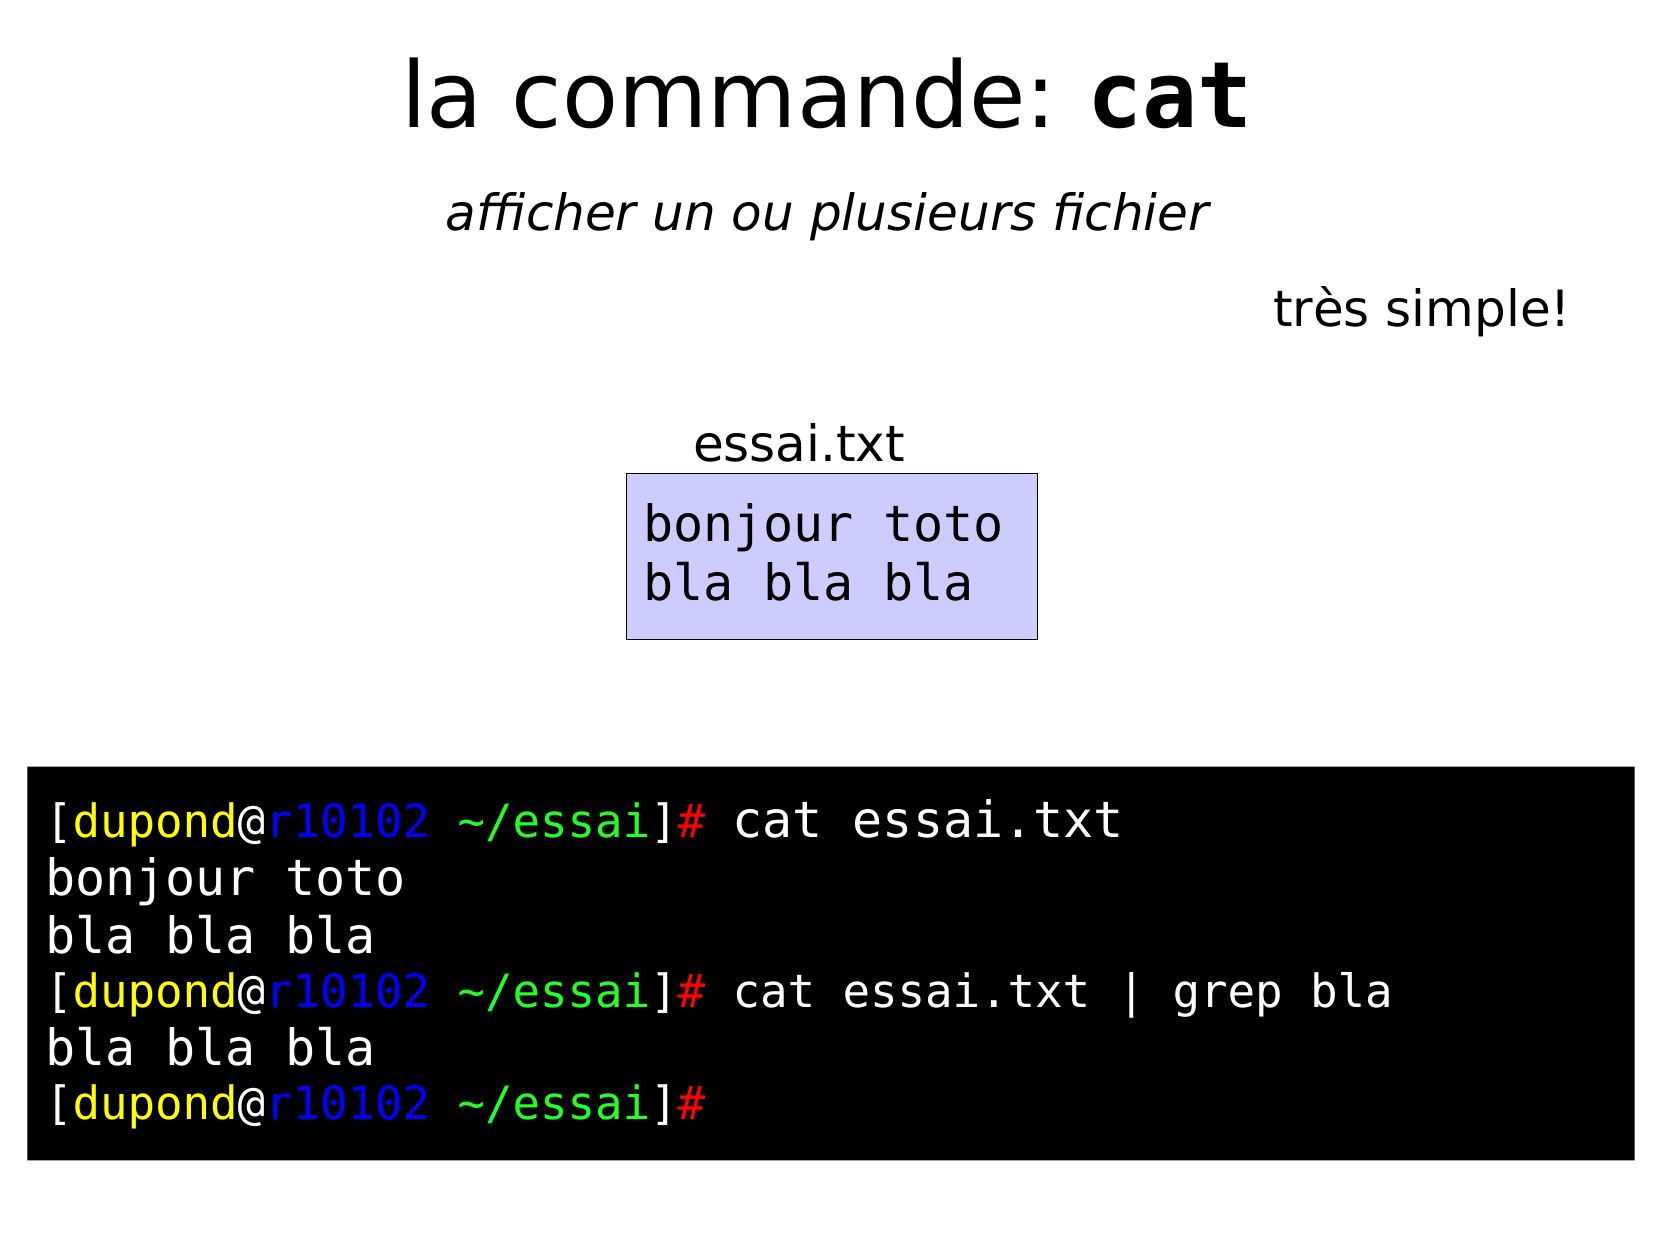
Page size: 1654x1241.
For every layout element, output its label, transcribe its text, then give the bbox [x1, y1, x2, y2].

text_box afficher un ou plusieurs fichier [445, 184, 1209, 243]
text_box très simple! [1273, 280, 1572, 339]
text_box bonjour toto bla bla bla [643, 495, 1021, 612]
text_box essai.txt [693, 415, 906, 474]
text_box [dupond@r10102 ~/essai]# cat essai.txt bonjour toto bla bla bla [dupond@r10102 ~/essai]# cat essai.txt | grep bla bla bla bla [dupond@r10102 ~/essai]# [27, 766, 1635, 1161]
title la commande: cat [136, 34, 1518, 158]
text_box [626, 473, 1038, 640]
